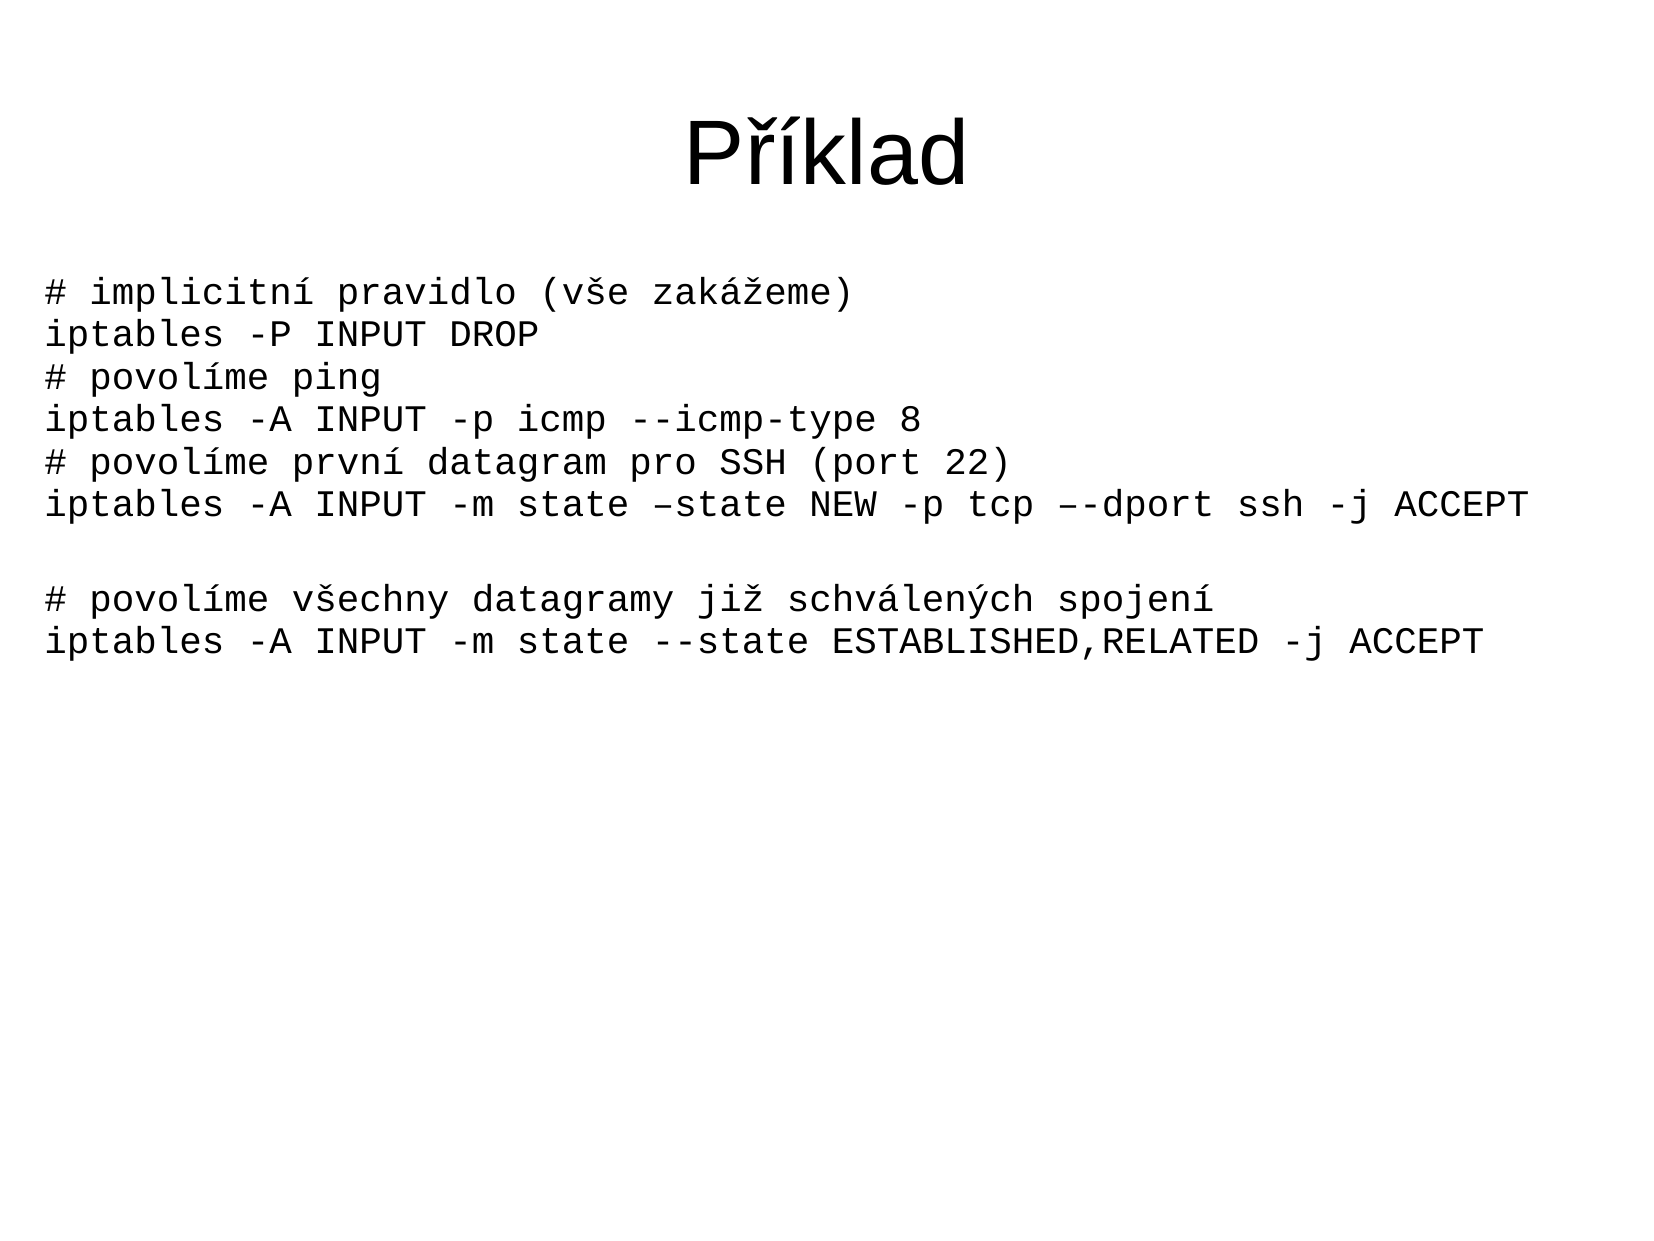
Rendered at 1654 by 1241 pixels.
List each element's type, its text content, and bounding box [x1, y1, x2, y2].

title Příklad [82, 49, 1571, 257]
text_box # implicitní pravidlo (vše zakážeme) iptables -P INPUT DROP # povolíme ping iptables -A INPUT -p icmp --icmp-type 8 # povolíme první datagram pro SSH (port 22) iptables -A INPUT -m state –state NEW -p tcp –-dport ssh -j ACCEPT # povolíme všechny datagramy již schválených spojení iptables -A INPUT -m state --state ESTABLISHED,RELATED -j ACCEPT [29, 265, 1625, 725]
